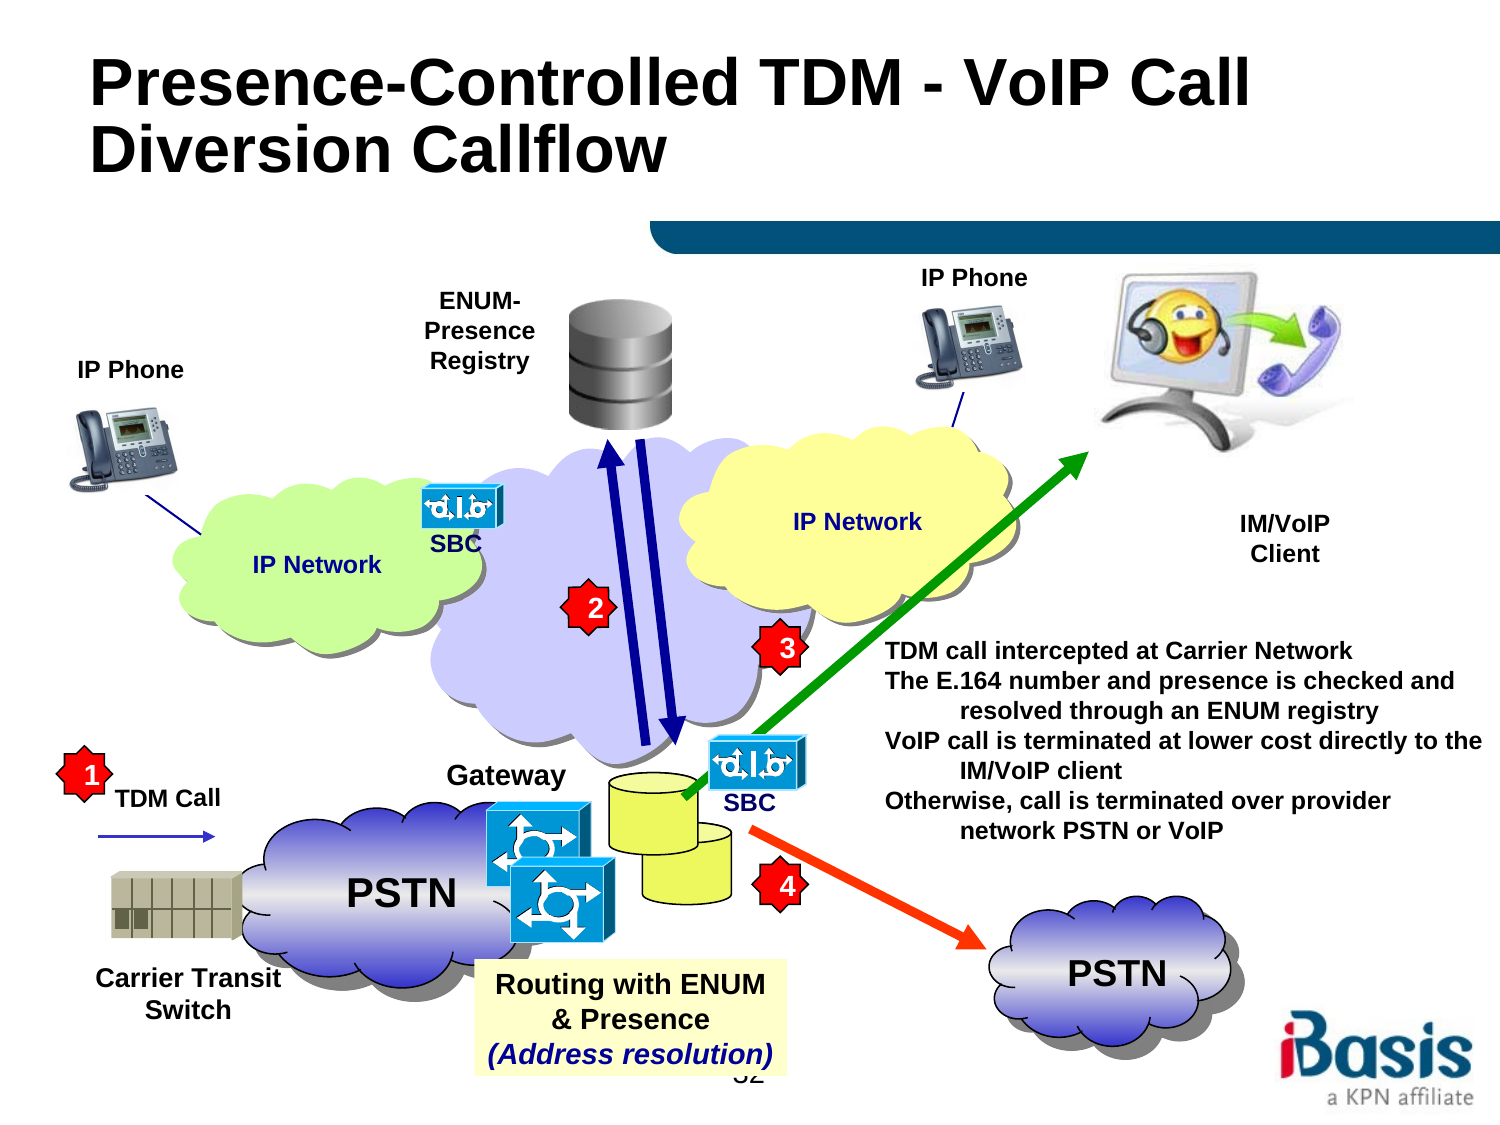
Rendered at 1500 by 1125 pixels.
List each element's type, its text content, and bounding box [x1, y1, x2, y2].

text_box TDM call intercepted at Carrier Network The E.164 number and presence is checked and resolved through an ENUM registry VoIP call is terminated at lower cost directly to the IM/VoIP client Otherwise, call is terminated over provider network PSTN or VoIP [870, 626, 1500, 852]
picture [912, 303, 1026, 392]
picture [1057, 252, 1500, 257]
text_box [926, 520, 1017, 598]
text_box Carrier Transit Switch [39, 953, 338, 1032]
text_box Gateway [426, 746, 587, 802]
title Presence-Controlled TDM - VoIP Call Diversion Callflow [74, 37, 1457, 201]
picture [67, 403, 180, 495]
text_box IP Phone [892, 251, 1057, 303]
text_box [645, 426, 1013, 723]
text_box Routing with ENUM & Presence (Address resolution) [474, 959, 787, 1076]
text_box [172, 446, 669, 765]
picture [484, 800, 618, 945]
text_box 2 [560, 579, 617, 636]
picture [569, 299, 672, 430]
text_box 1 [56, 745, 113, 803]
text_box [609, 785, 732, 905]
text_box [111, 802, 515, 988]
text_box 4 [752, 856, 809, 913]
text_box SBC [409, 517, 503, 568]
picture [1274, 1003, 1481, 1115]
text_box PSTN [1029, 939, 1206, 1005]
text_box IP Phone [48, 343, 214, 394]
text_box [989, 896, 1231, 1047]
text_box ENUM- Presence Registry [400, 274, 560, 385]
text_box TDM Call [97, 772, 267, 822]
picture [642, 217, 1500, 257]
text_box 3 [752, 618, 809, 676]
text_box SBC [703, 776, 797, 827]
text_box [708, 734, 807, 791]
text_box IM/VoIP Client [1202, 497, 1368, 578]
picture [1094, 263, 1354, 458]
text_box PSTN [326, 855, 478, 927]
text_box IP Network [213, 537, 422, 589]
text_box IP Network [753, 465, 963, 546]
